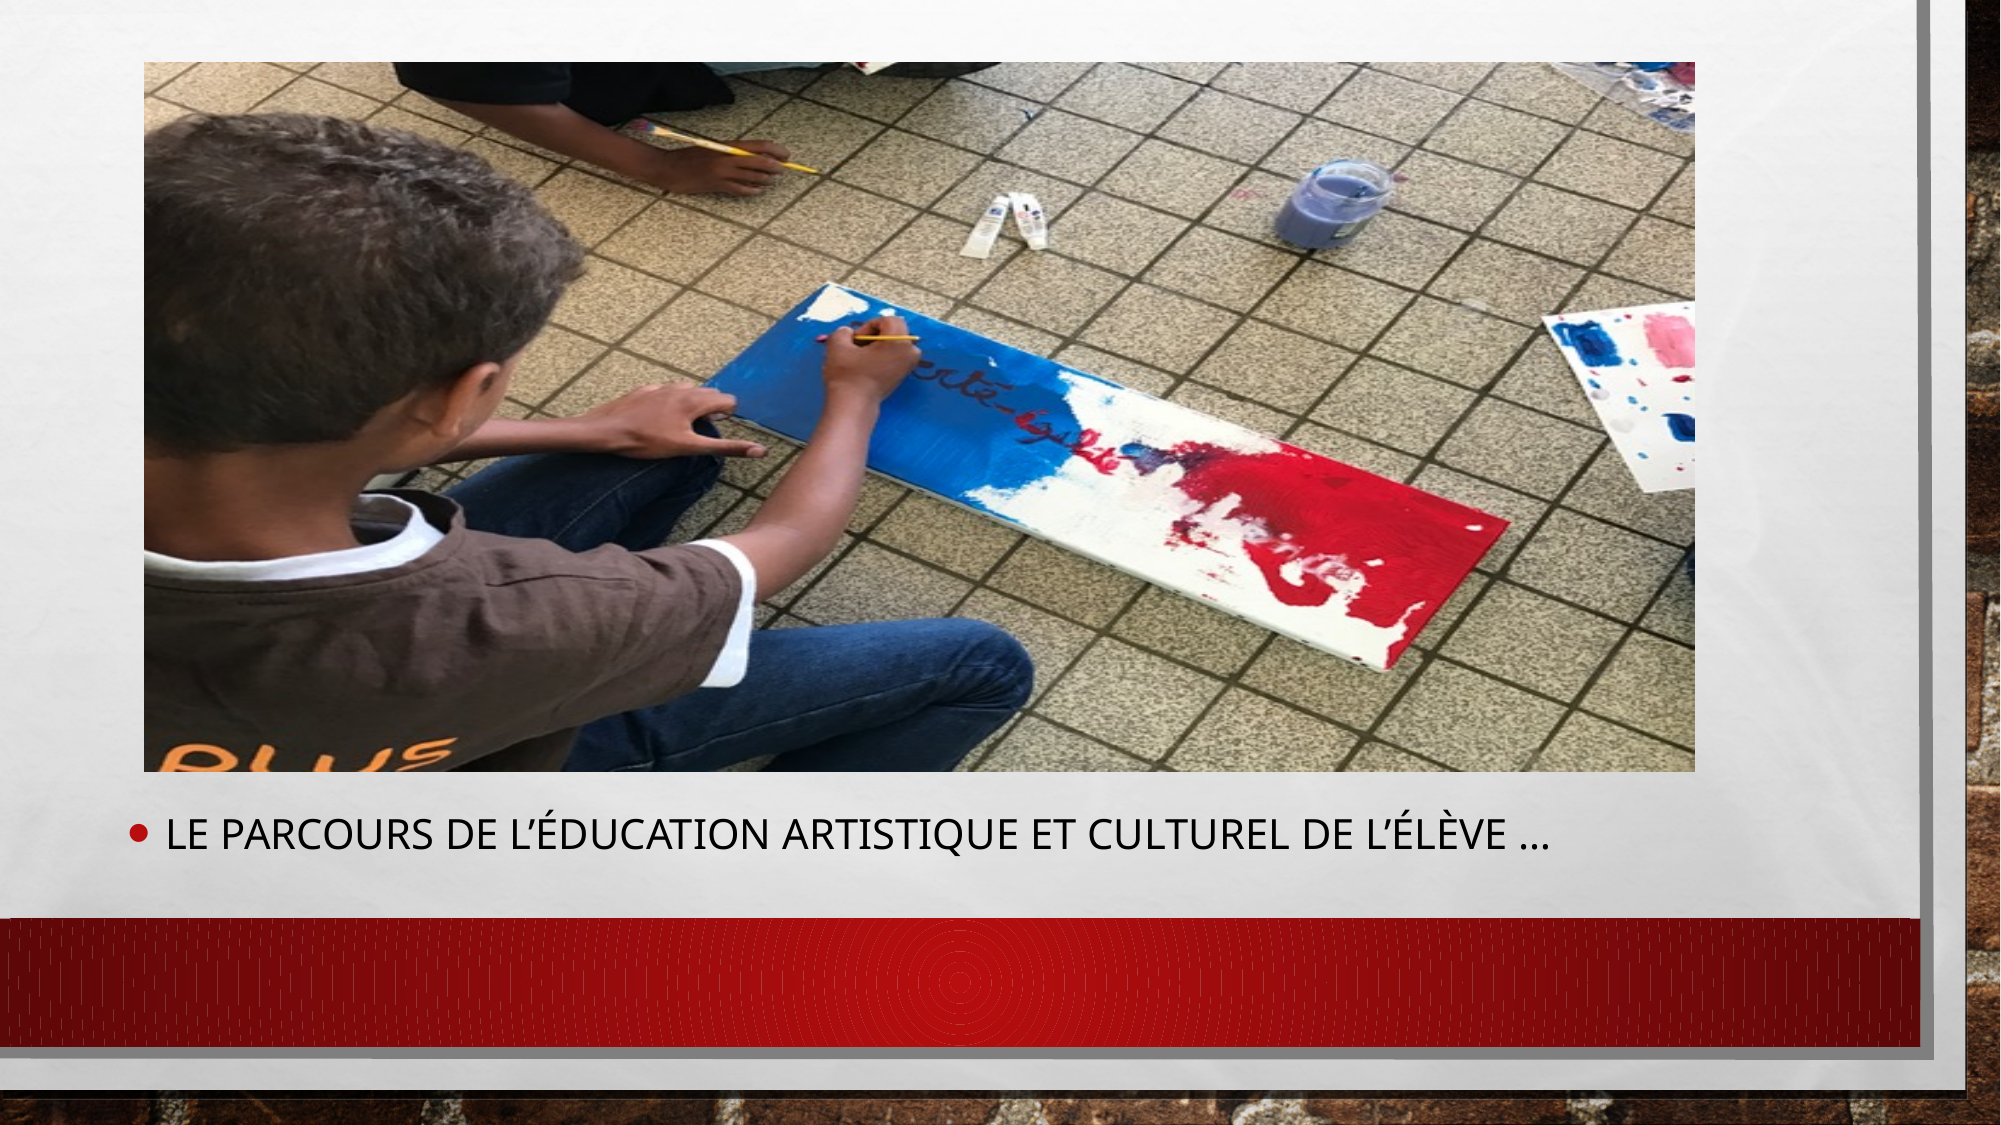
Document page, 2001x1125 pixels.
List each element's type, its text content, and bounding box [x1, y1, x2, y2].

list Le parcours de l’éducation artistique et culturel de l’élève … [112, 771, 1818, 884]
picture [144, 62, 1695, 772]
